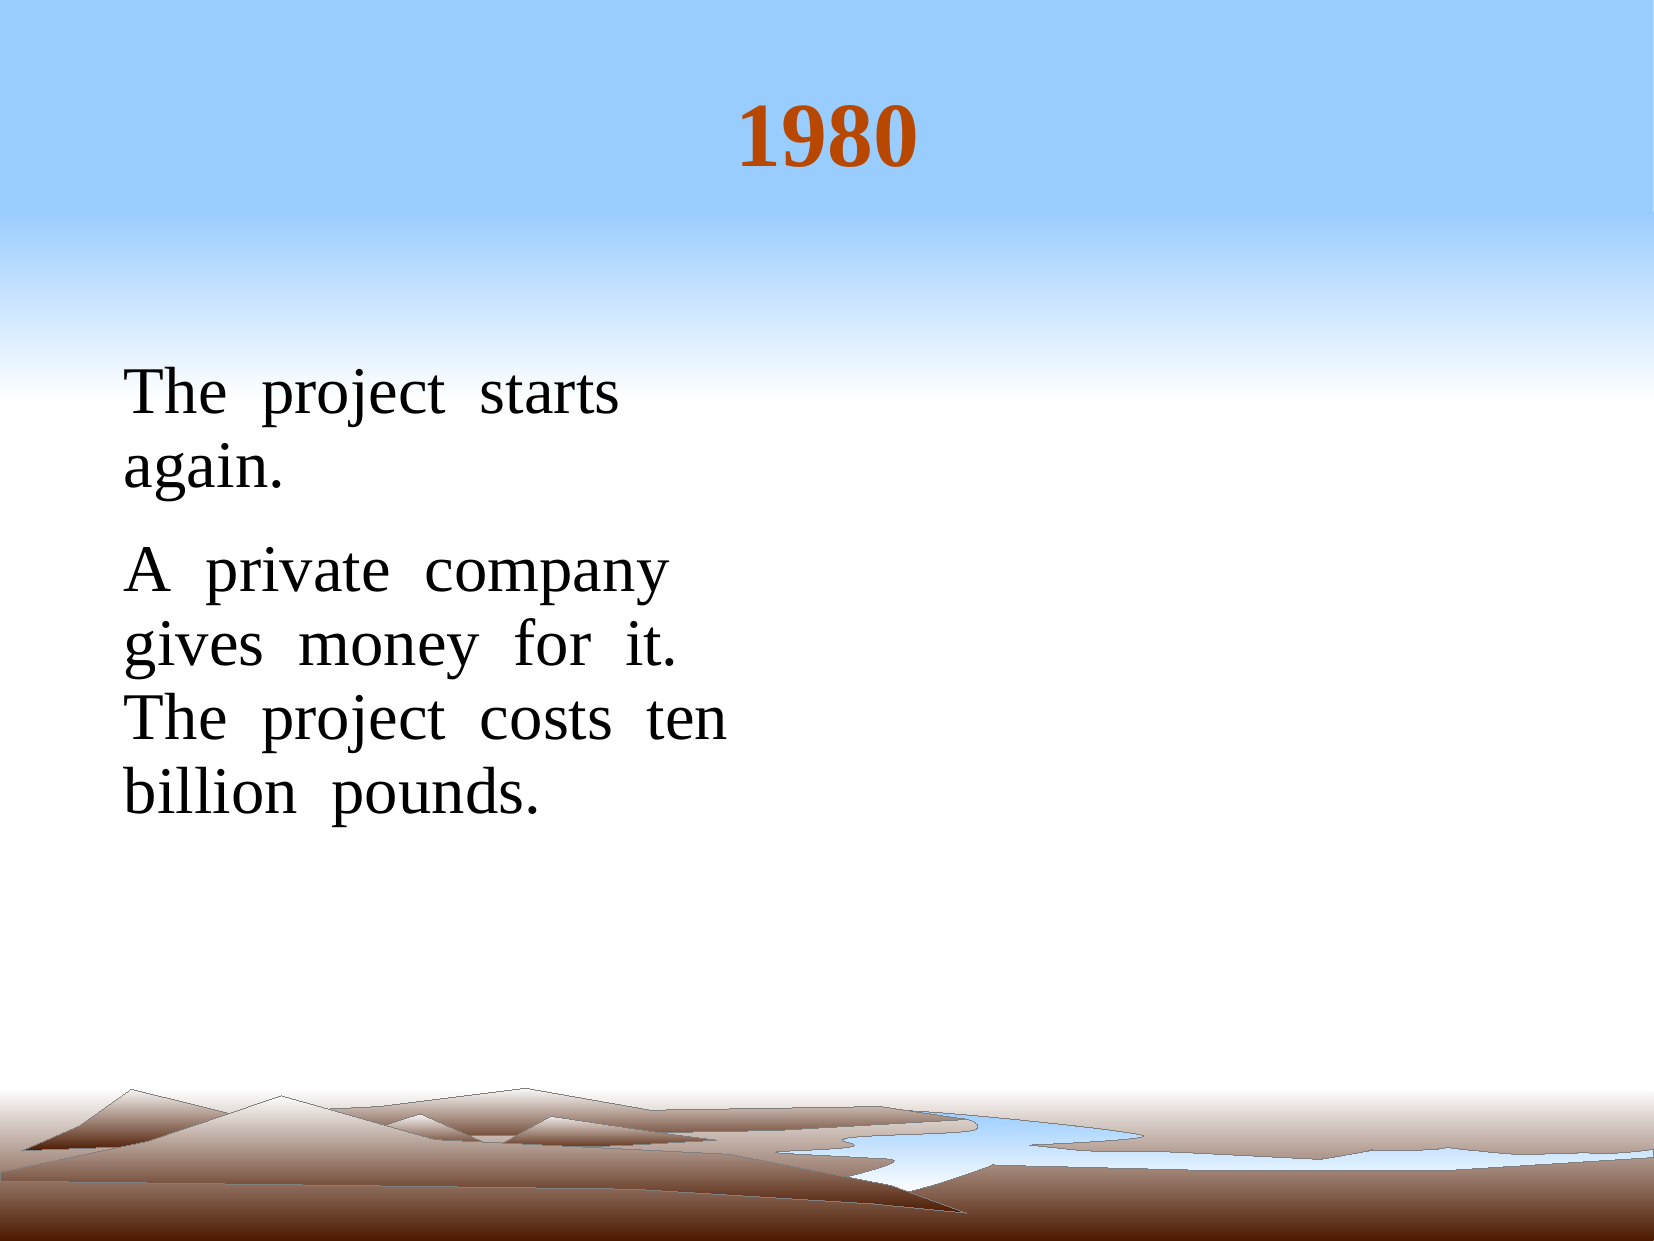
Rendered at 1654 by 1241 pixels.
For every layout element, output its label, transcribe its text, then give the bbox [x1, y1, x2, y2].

list The project starts again. A private company gives money for it. The project costs ten billion pounds. [59, 354, 797, 1066]
picture [797, 236, 1595, 1152]
title 1980 [121, 41, 1534, 229]
